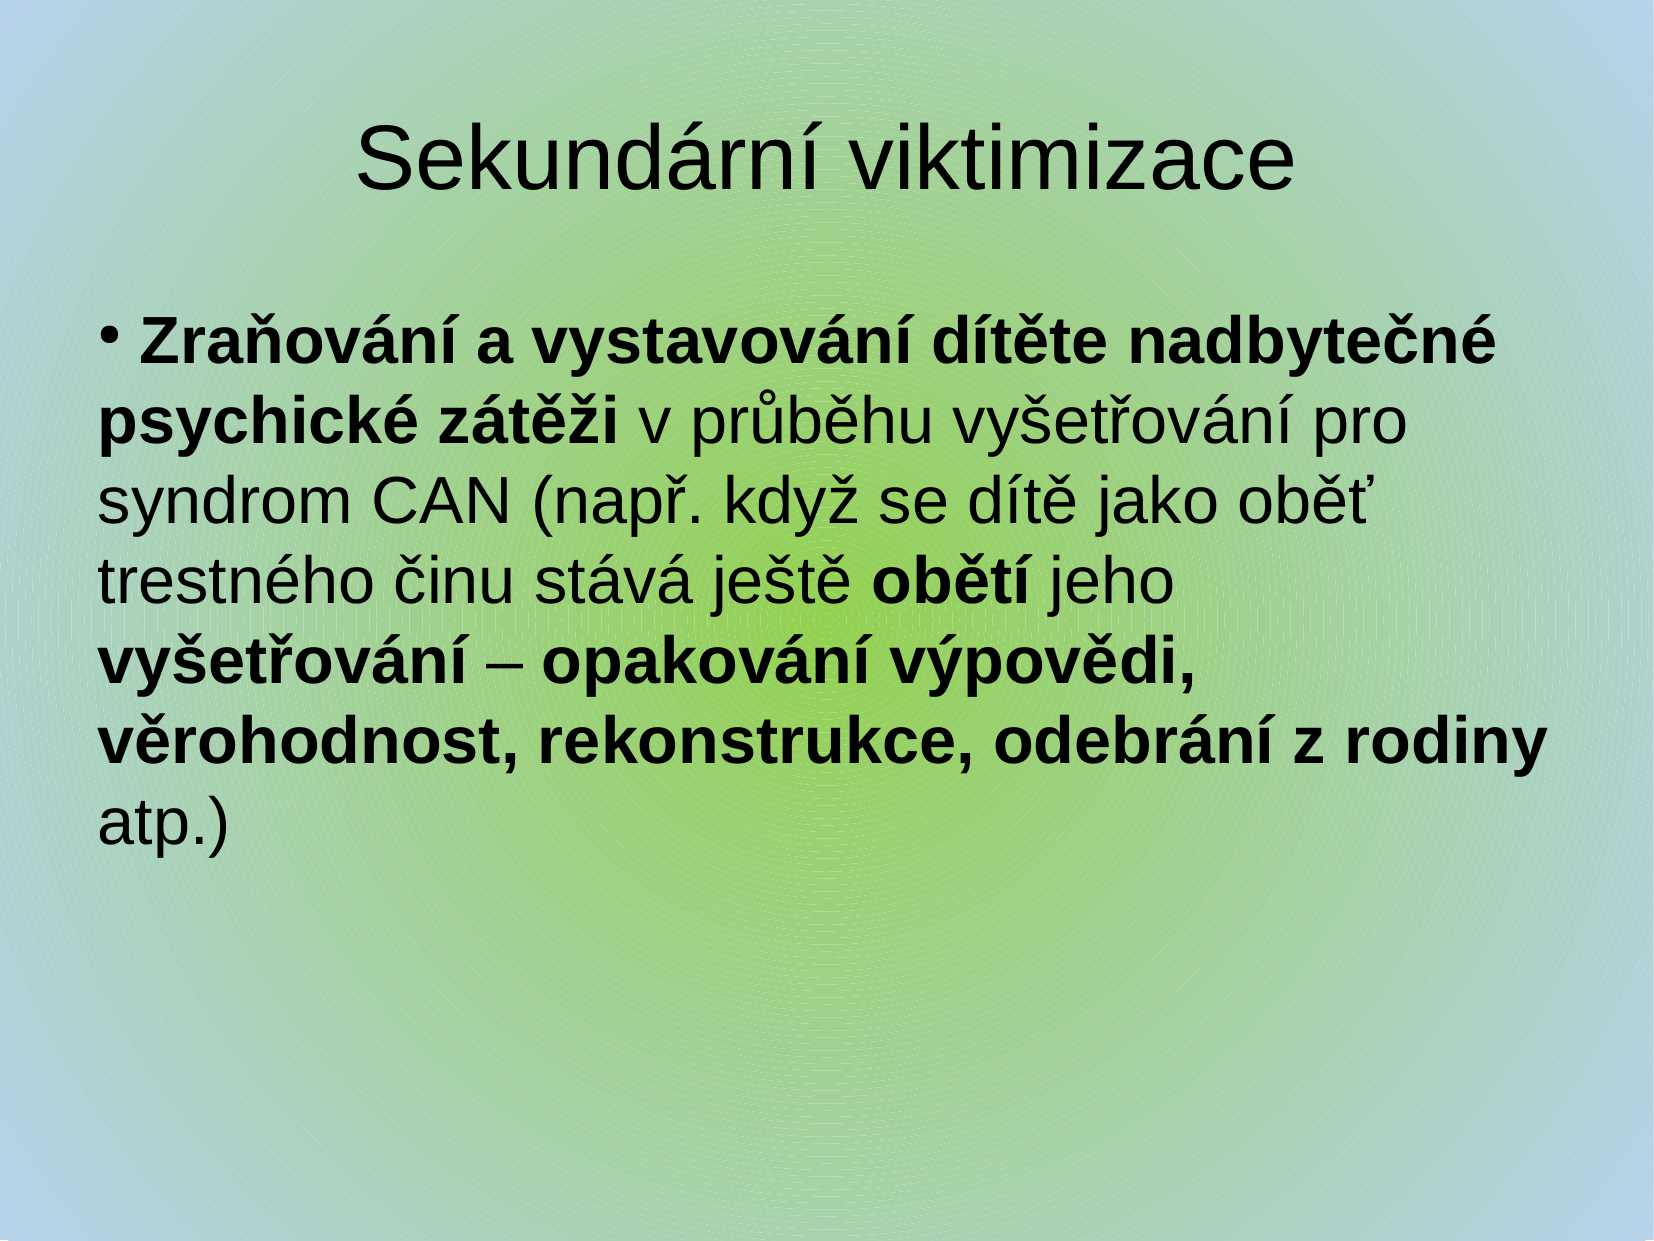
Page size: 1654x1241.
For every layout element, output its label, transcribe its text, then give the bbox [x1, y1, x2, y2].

list Zraňování a vystavování dítěte nadbytečné psychické zátěži v průběhu vyšetřování pro syndrom CAN (např. když se dítě jako oběť trestného činu stává ještě obětí jeho vyšetřování – opakování výpovědi, věrohodnost, rekonstrukce, odebrání z rodiny atp.) [82, 289, 1571, 1108]
title Sekundární viktimizace [82, 49, 1571, 257]
